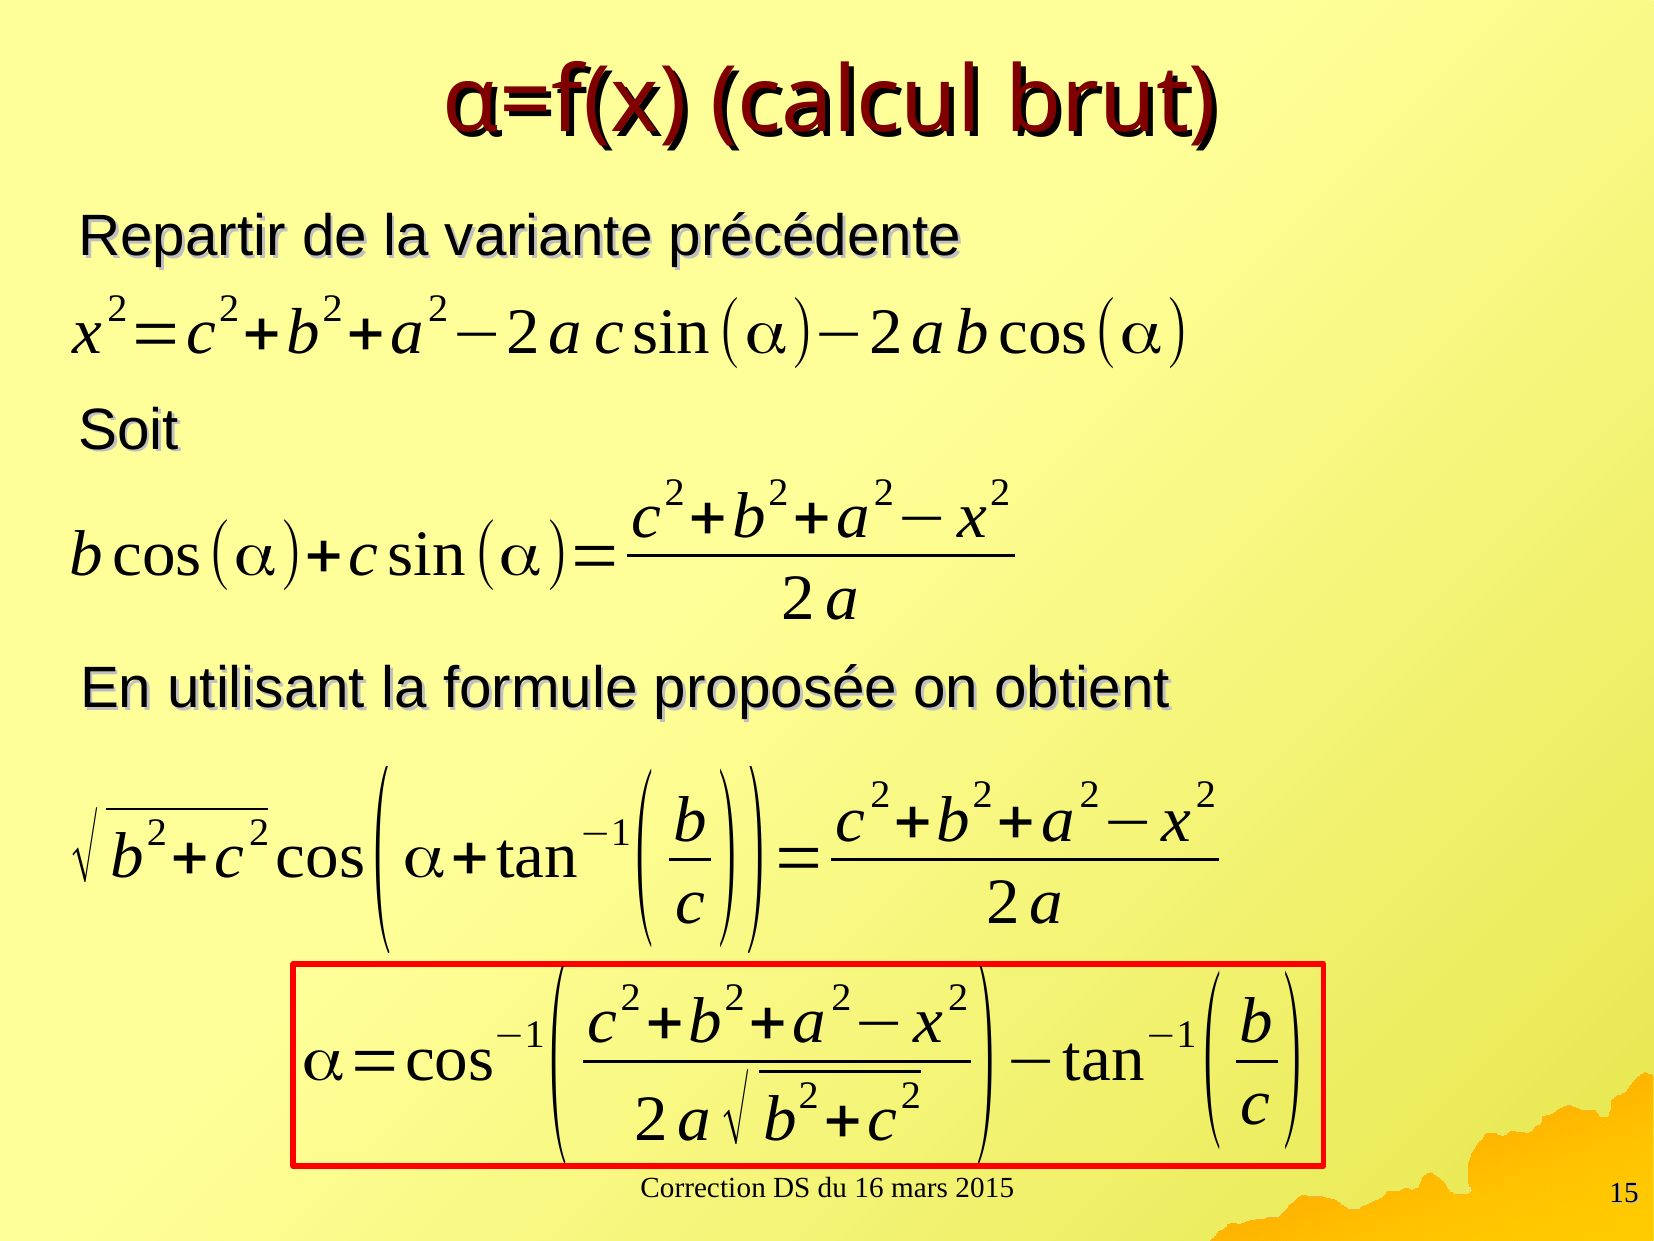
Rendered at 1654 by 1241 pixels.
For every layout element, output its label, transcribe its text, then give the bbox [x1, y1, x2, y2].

chart [63, 766, 1229, 953]
text_box Repartir de la variante précédente [63, 195, 977, 276]
chart [63, 470, 1024, 633]
text_box Soit [63, 389, 243, 469]
title α=f(x) (calcul brut) [85, 0, 1574, 193]
chart [296, 966, 1321, 1163]
text_box En utilisant la formule proposée on obtient [65, 647, 1270, 793]
chart [61, 286, 1196, 370]
